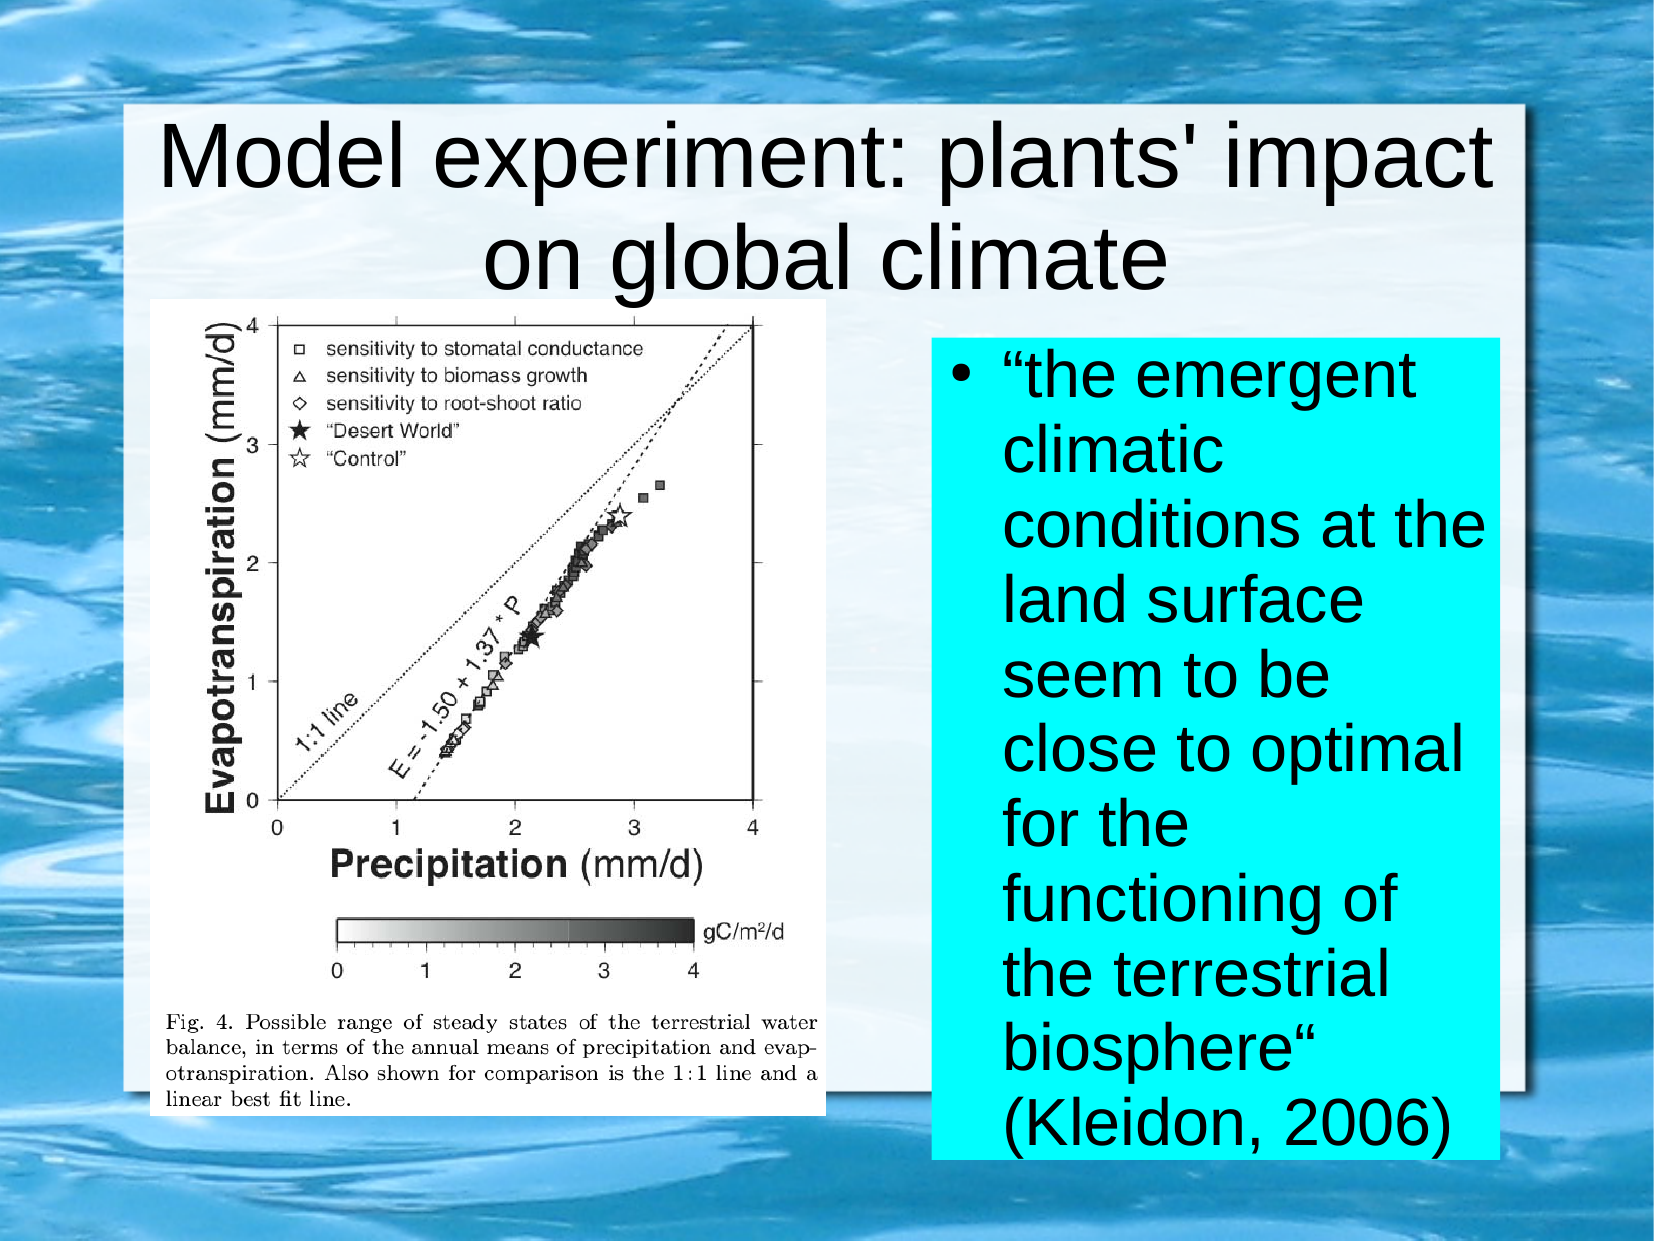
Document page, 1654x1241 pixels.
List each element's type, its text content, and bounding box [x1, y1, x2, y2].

list “the emergent climatic conditions at the land surface seem to be close to optimal for the functioning of the terrestrial biosphere“ (Kleidon, 2006) [931, 337, 1501, 1160]
title Model experiment: plants' impact on global climate [147, 104, 1506, 310]
picture [0, 0, 1654, 1241]
